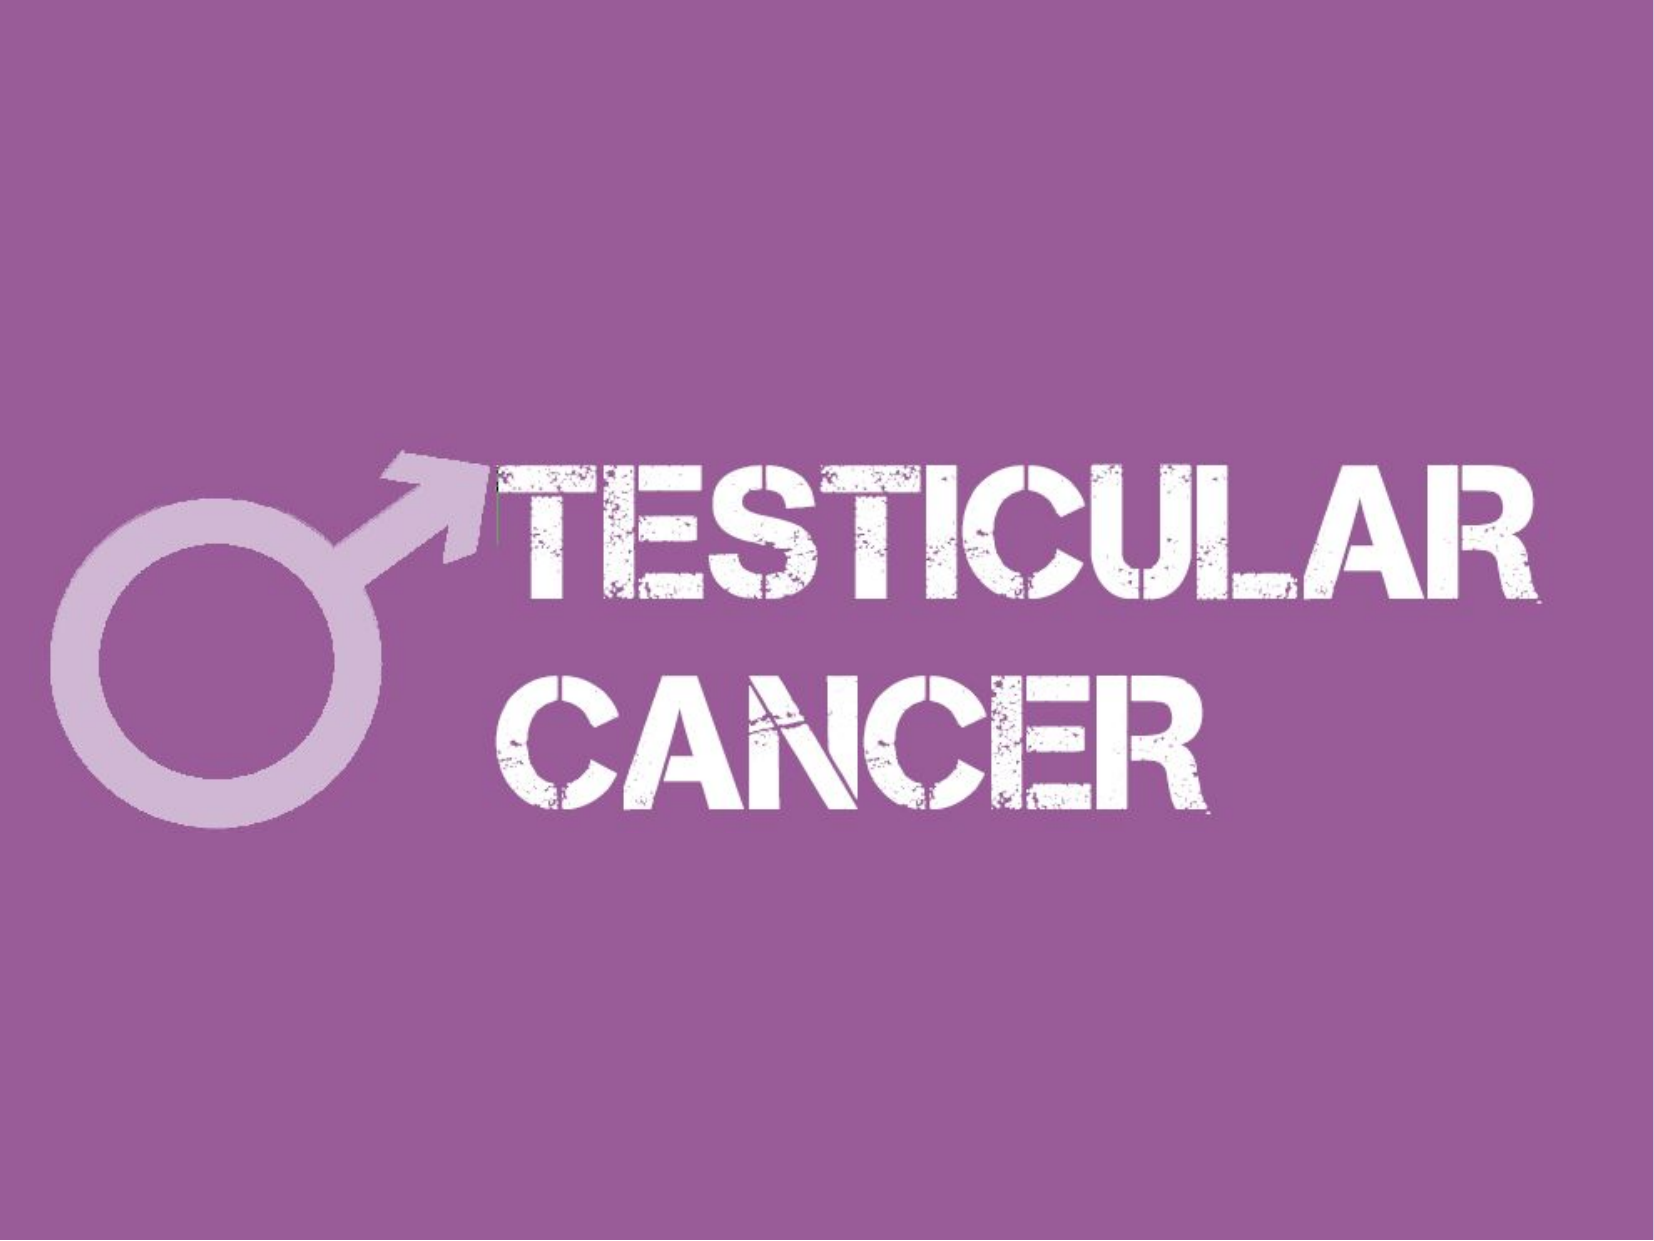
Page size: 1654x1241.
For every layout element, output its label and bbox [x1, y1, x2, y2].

picture [29, 407, 1625, 833]
